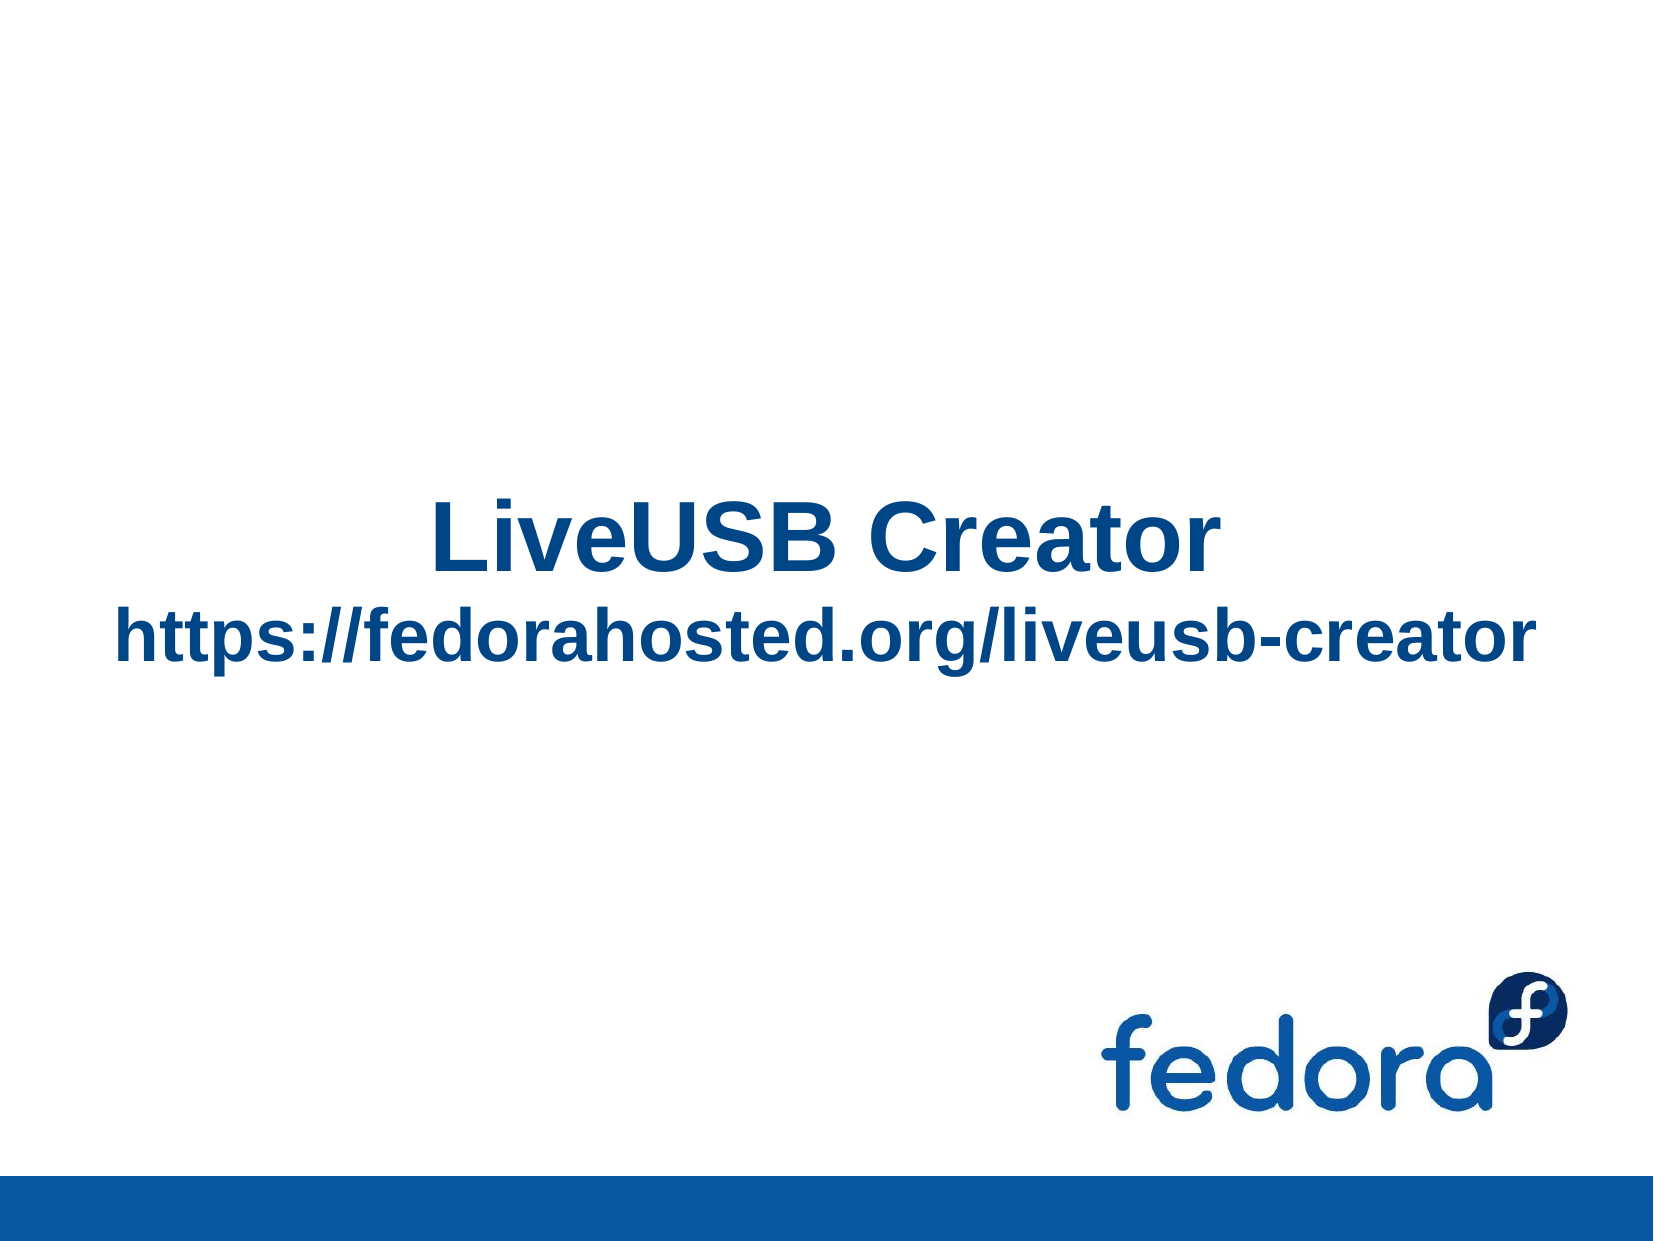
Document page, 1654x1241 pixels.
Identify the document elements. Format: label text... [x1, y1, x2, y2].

picture [0, 1176, 1653, 1241]
picture [1087, 959, 1576, 1125]
title LiveUSB Creator https://fedorahosted.org/liveusb-creator [82, 56, 1571, 1102]
